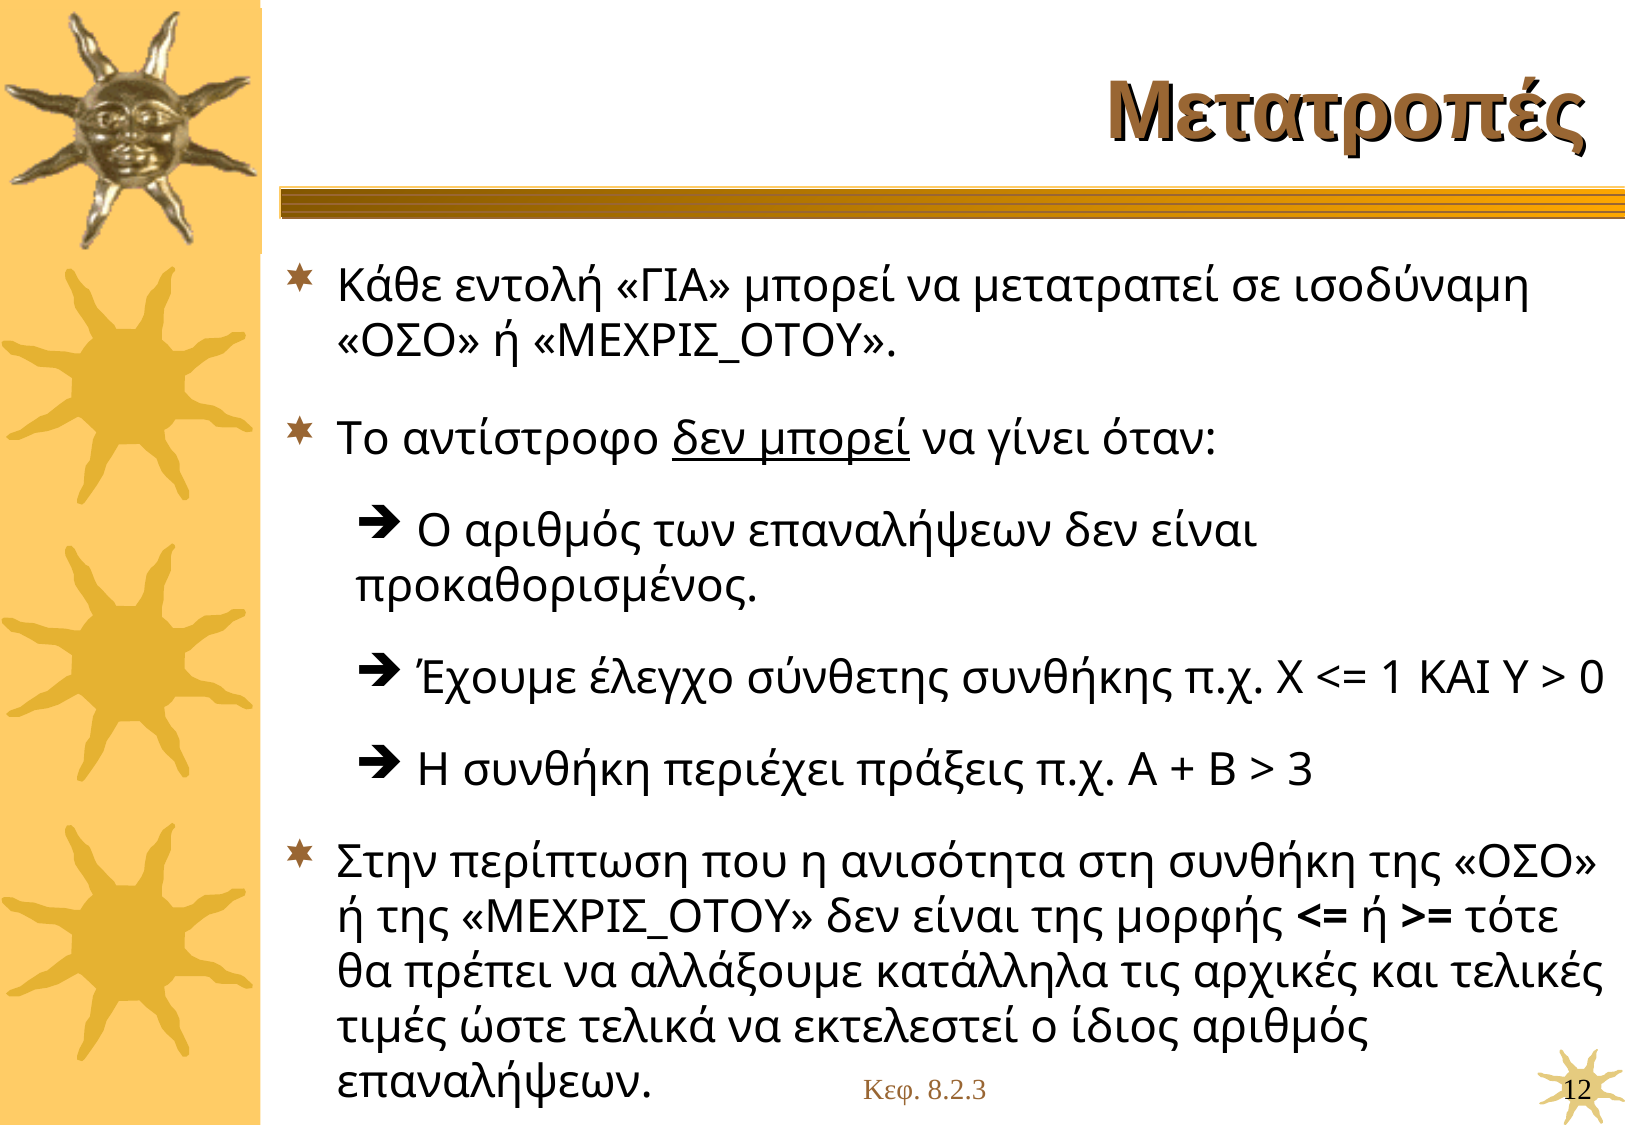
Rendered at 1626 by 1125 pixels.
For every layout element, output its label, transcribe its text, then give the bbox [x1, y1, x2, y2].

text_box Κάθε εντολή «ΓΙΑ» μπορεί να μετατραπεί σε ισοδύναμη «ΟΣΟ» ή «ΜΕΧΡΙΣ_ΟΤΟΥ». Το αντίστροφο δεν μπορεί να γίνει όταν: Ο αριθμός των επαναλήψεων δεν είναι προκαθορισμένος. Έχουμε έλεγχο σύνθετης συνθήκης π.χ. Χ <= 1 ΚΑΙ Υ > 0 Η συνθήκη περιέχει πράξεις π.χ. Α + Β > 3 Στην περίπτωση που η ανισότητα στη συνθήκη της «ΟΣΟ» ή της «ΜΕΧΡΙΣ_ΟΤΟΥ» δεν είναι της μορφής <= ή >= τότε θα πρέπει να αλλάξουμε κατάλληλα τις αρχικές και τελικές τιμές ώστε τελικά να εκτελεστεί ο ίδιος αριθμός επαναλήψεων. [265, 248, 1625, 1125]
picture [1, 163, 262, 254]
text_box Μετατροπές [0, 0, 1625, 163]
